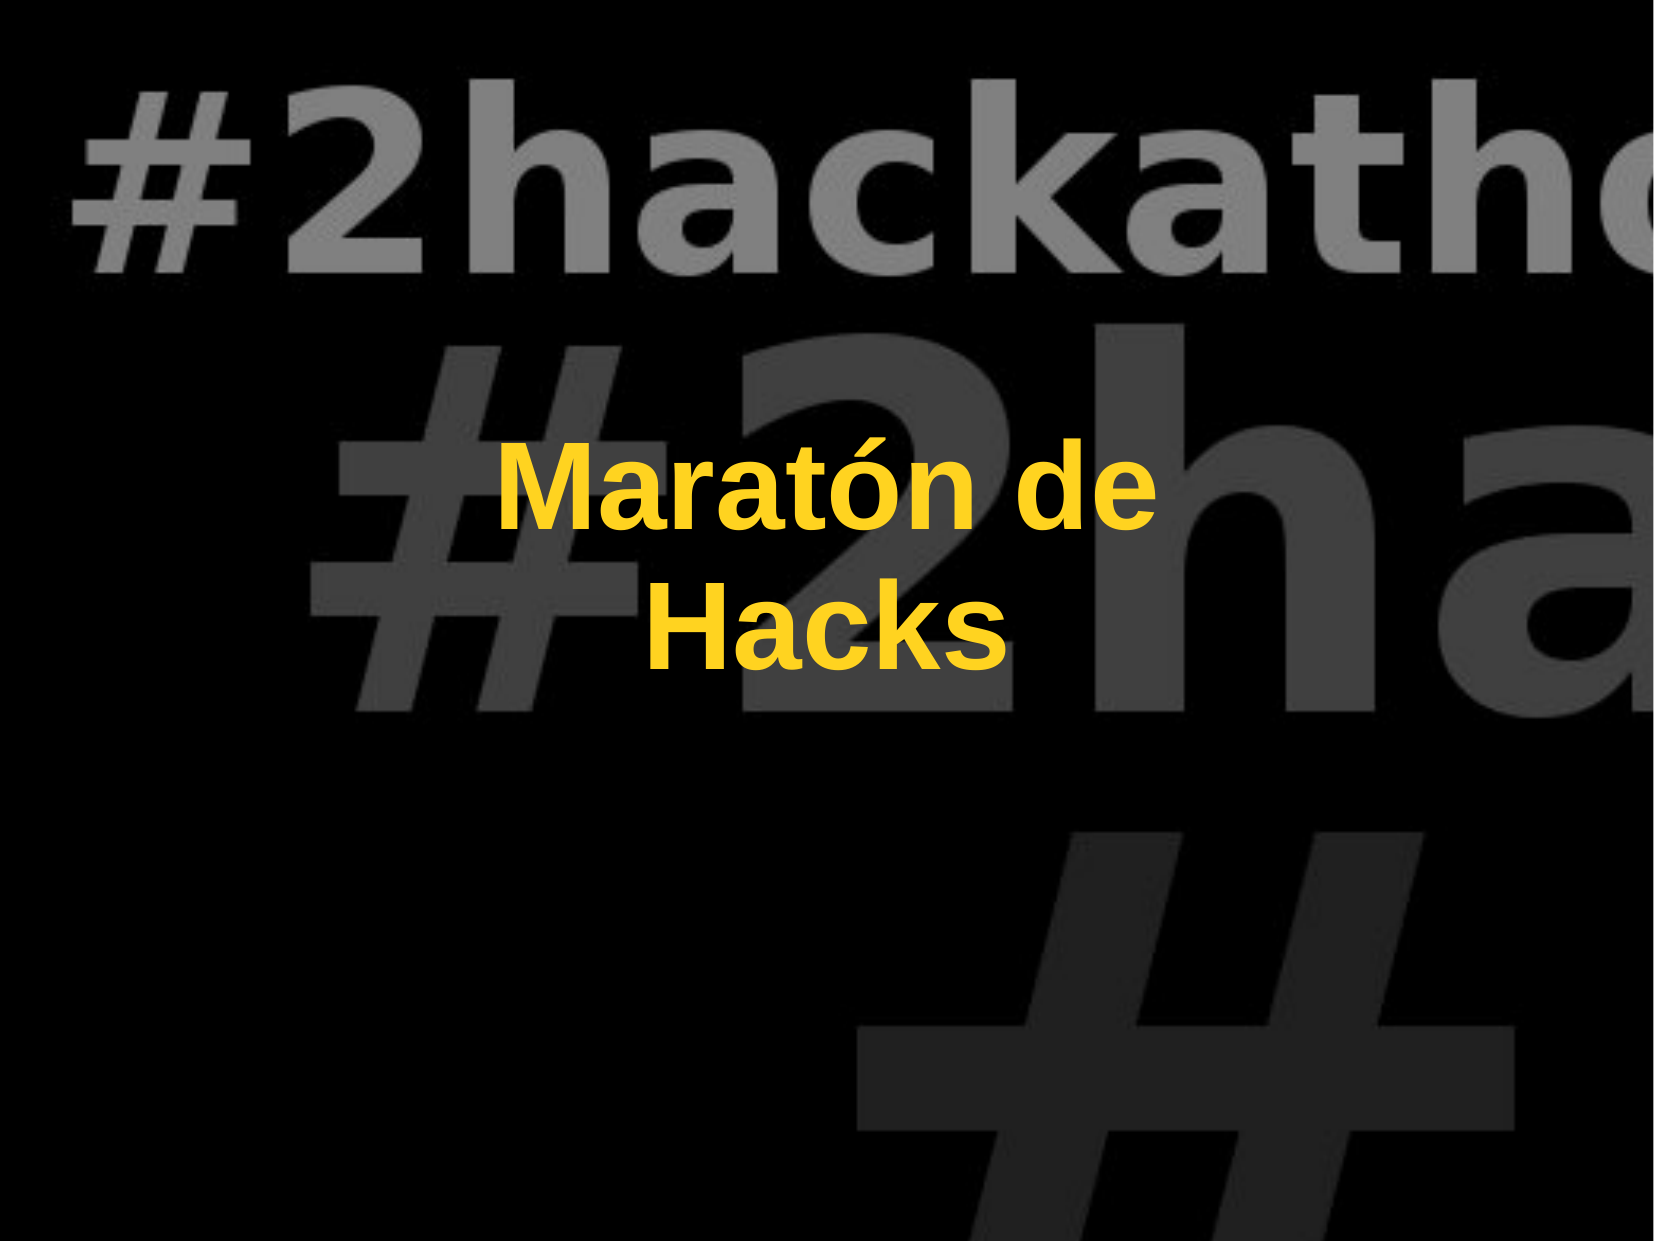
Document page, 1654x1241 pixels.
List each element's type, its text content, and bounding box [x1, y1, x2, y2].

subtitle Maratón de Hacks [82, 0, 1571, 1162]
picture [0, 0, 1654, 1241]
